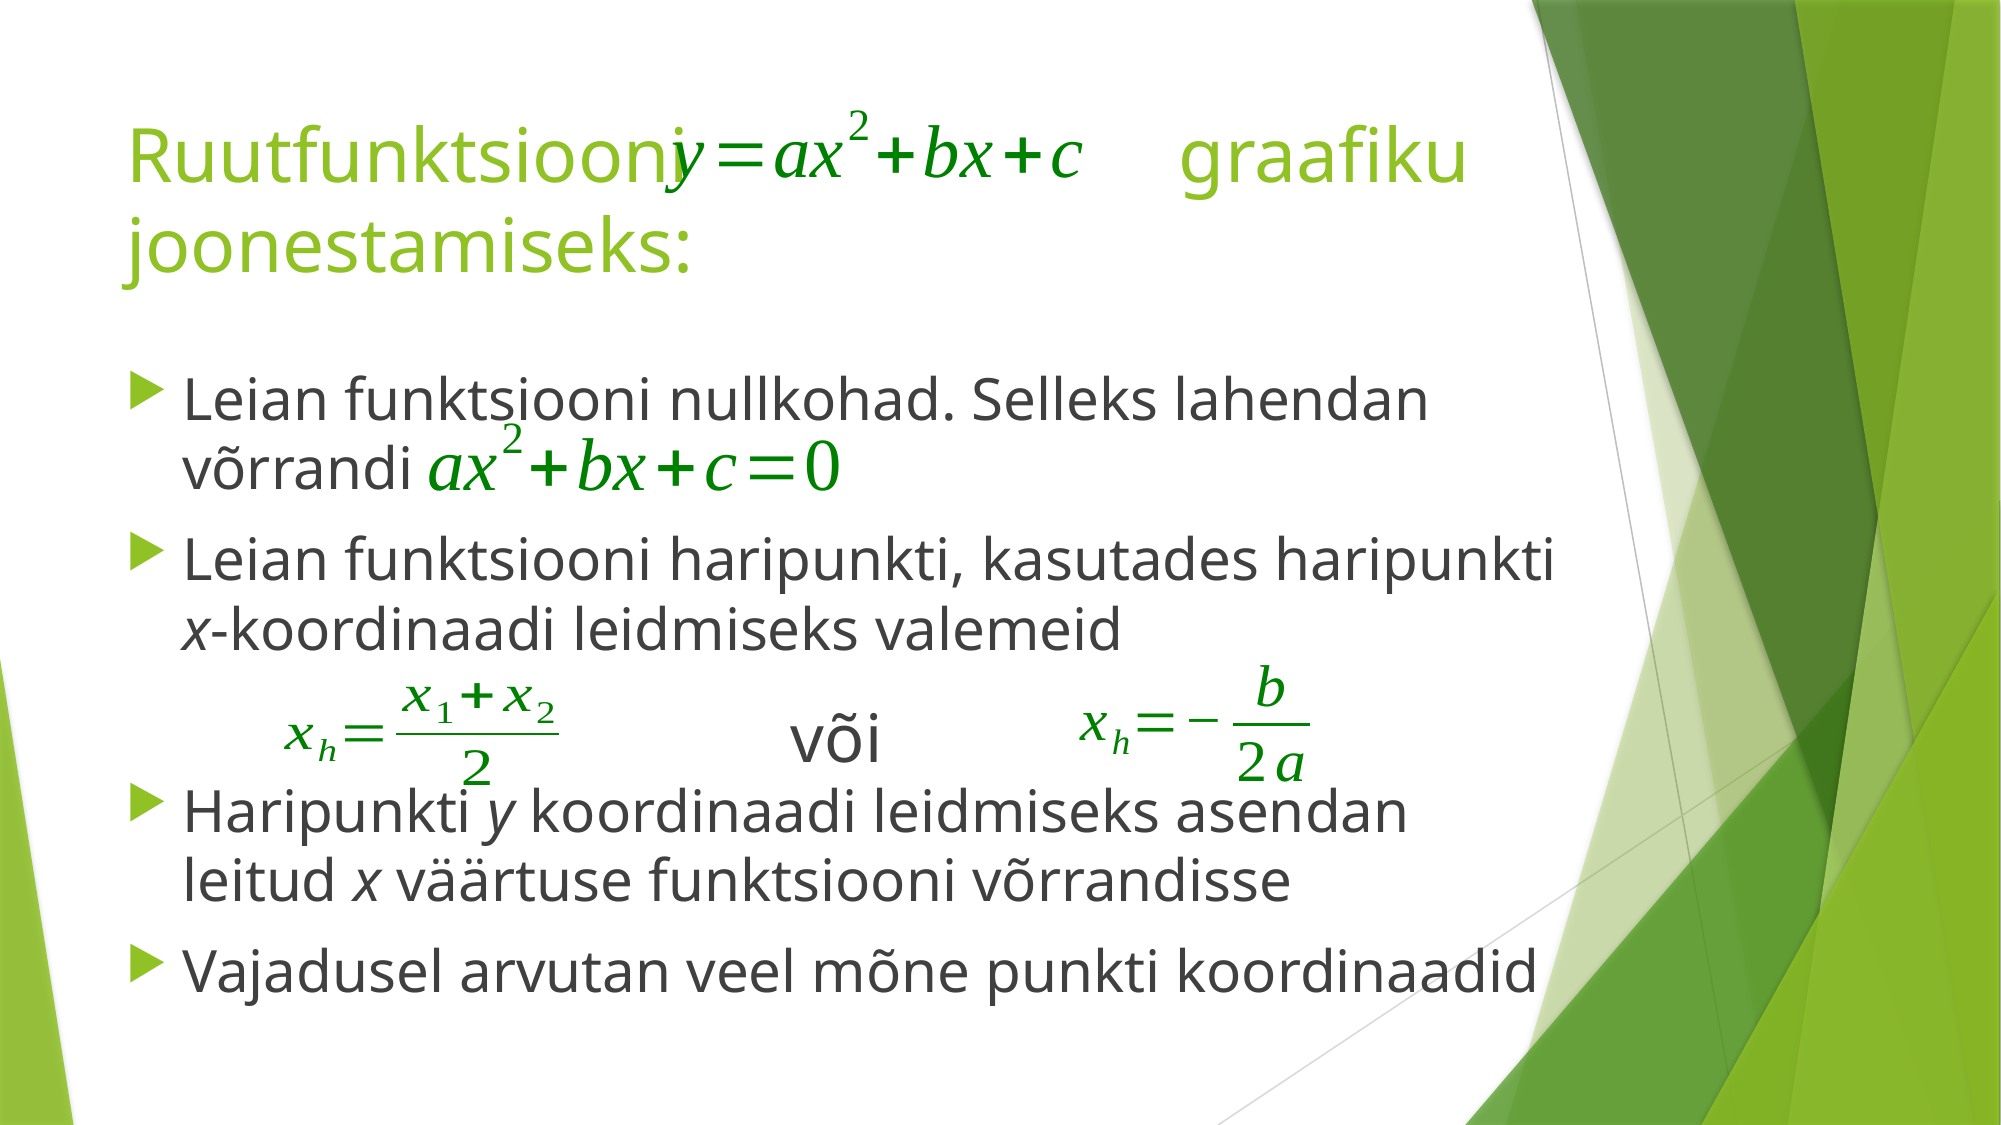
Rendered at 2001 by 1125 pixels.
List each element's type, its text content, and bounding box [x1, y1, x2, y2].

chart [656, 99, 1093, 194]
chart [274, 664, 569, 797]
text_box või [776, 688, 898, 784]
title Ruutfunktsiooni graafiku joonestamiseks: [111, 99, 1522, 317]
list Leian funktsiooni nullkohad. Selleks lahendan võrrandi Leian funktsiooni haripunkti, kasutades haripunkti x-koordinaadi leidmiseks valemeid Haripunkti y koordinaadi leidmiseks asendan leitud x väärtuse funktsiooni võrrandisse Vajadusel arvutan veel mõne punkti koordinaadid [111, 354, 1590, 1109]
chart [419, 413, 849, 507]
chart [1070, 654, 1320, 794]
